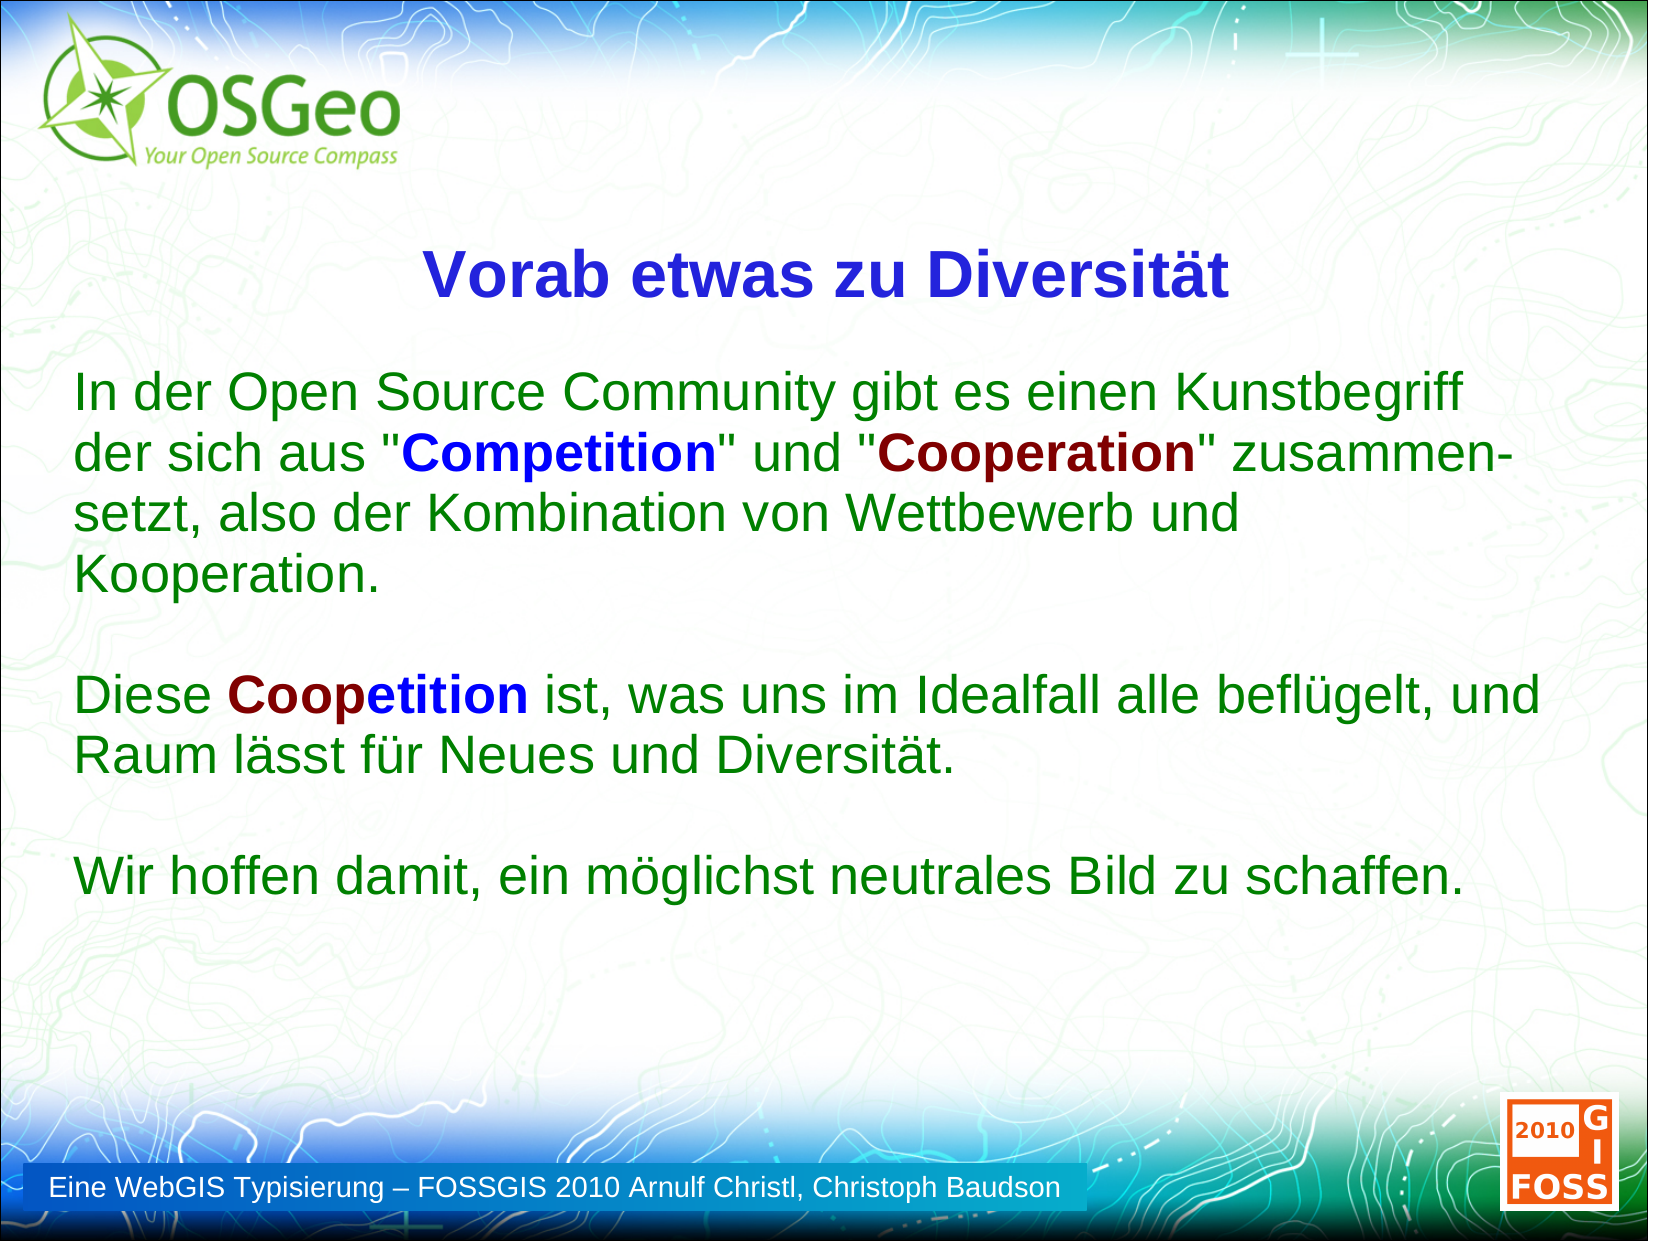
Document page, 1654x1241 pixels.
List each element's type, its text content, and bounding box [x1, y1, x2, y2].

title Vorab etwas zu Diversität [82, 200, 1571, 349]
text_box In der Open Source Community gibt es einen Kunstbegriff der sich aus "Competition" und "Cooperation" zusammen-setzt, also der Kombination von Wettbewerb und Kooperation. Diese Coopetition ist, was uns im Idealfall alle beflügelt, und Raum lässt für Neues und Diversität. Wir hoffen damit, ein möglichst neutrales Bild zu schaffen. [59, 354, 1565, 981]
picture [1, 1, 1647, 1240]
